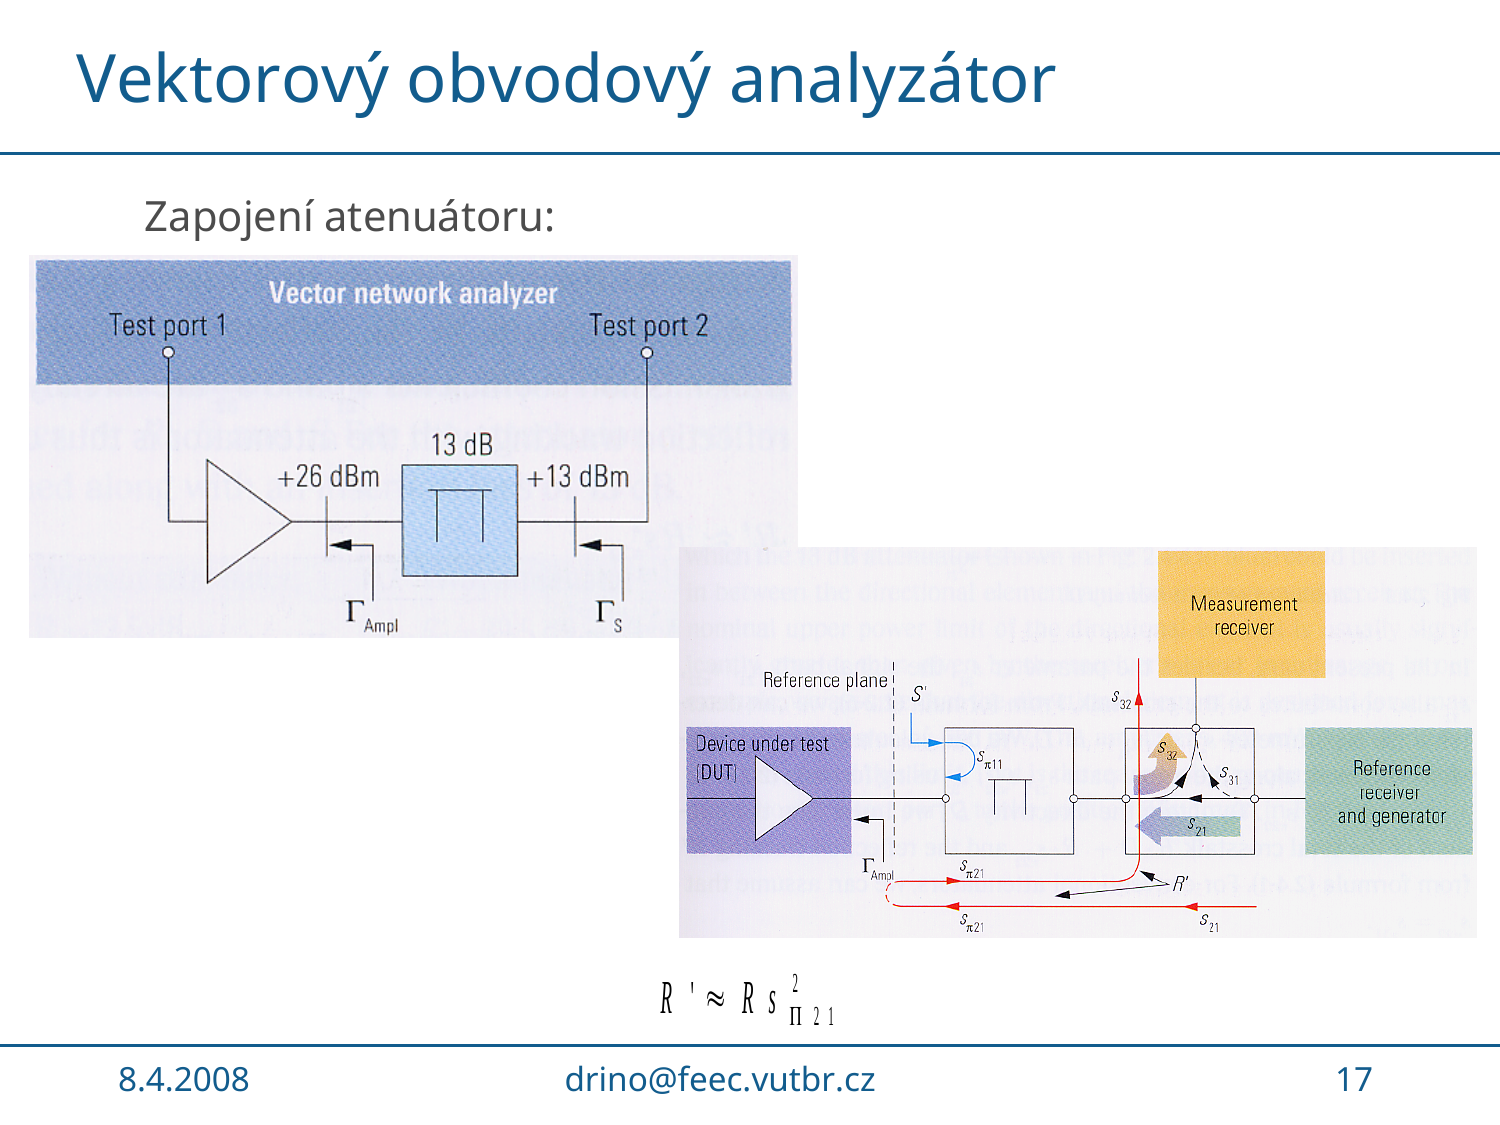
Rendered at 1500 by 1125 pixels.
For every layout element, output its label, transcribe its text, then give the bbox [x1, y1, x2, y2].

text_box drino@feec.vutbr.cz [454, 1049, 987, 1125]
picture [29, 255, 1477, 938]
text_box <číslo> [1075, 1049, 1388, 1125]
text_box Zapojení atenuátoru: [59, 178, 1442, 252]
text_box 8.4.2008 [103, 1049, 432, 1125]
title Vektorový obvodový analyzátor [0, 0, 1500, 152]
picture [651, 962, 849, 1034]
